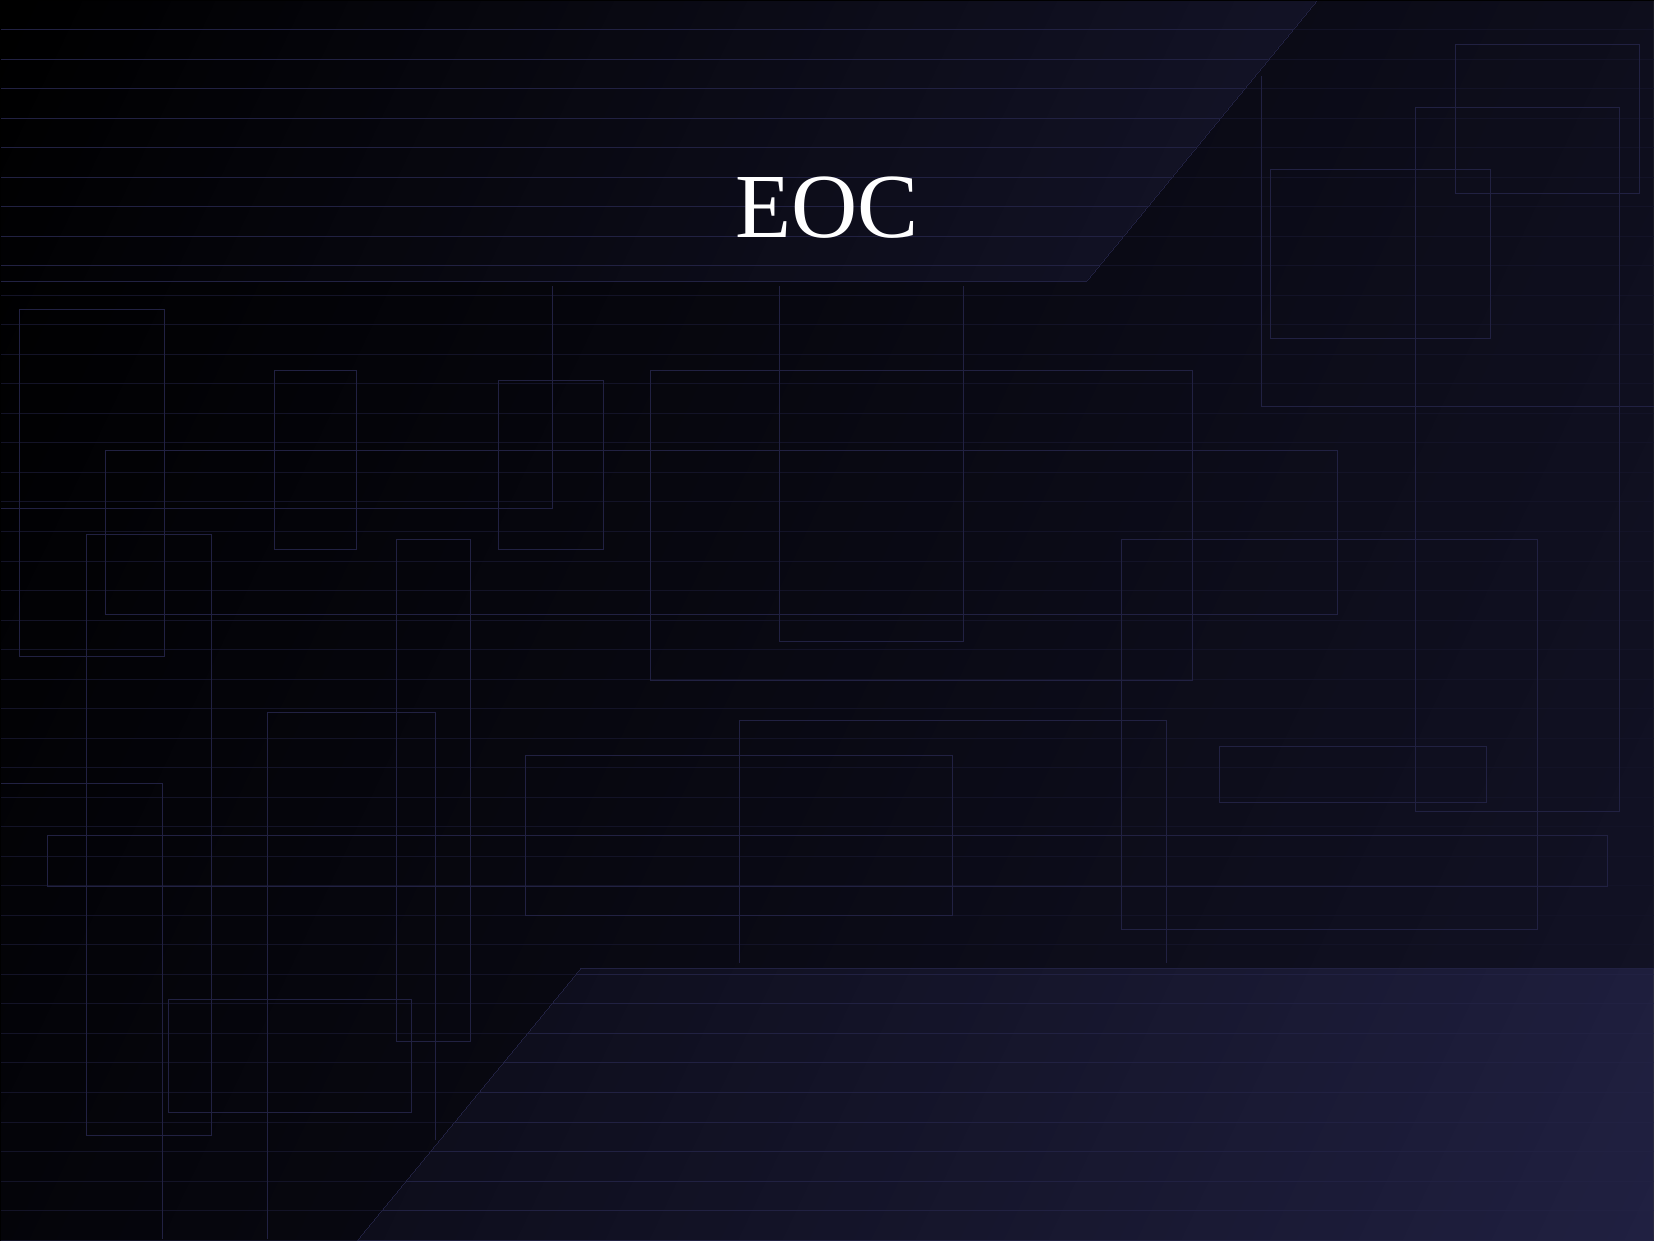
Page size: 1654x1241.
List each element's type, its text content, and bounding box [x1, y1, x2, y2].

title EOC [121, 102, 1534, 311]
